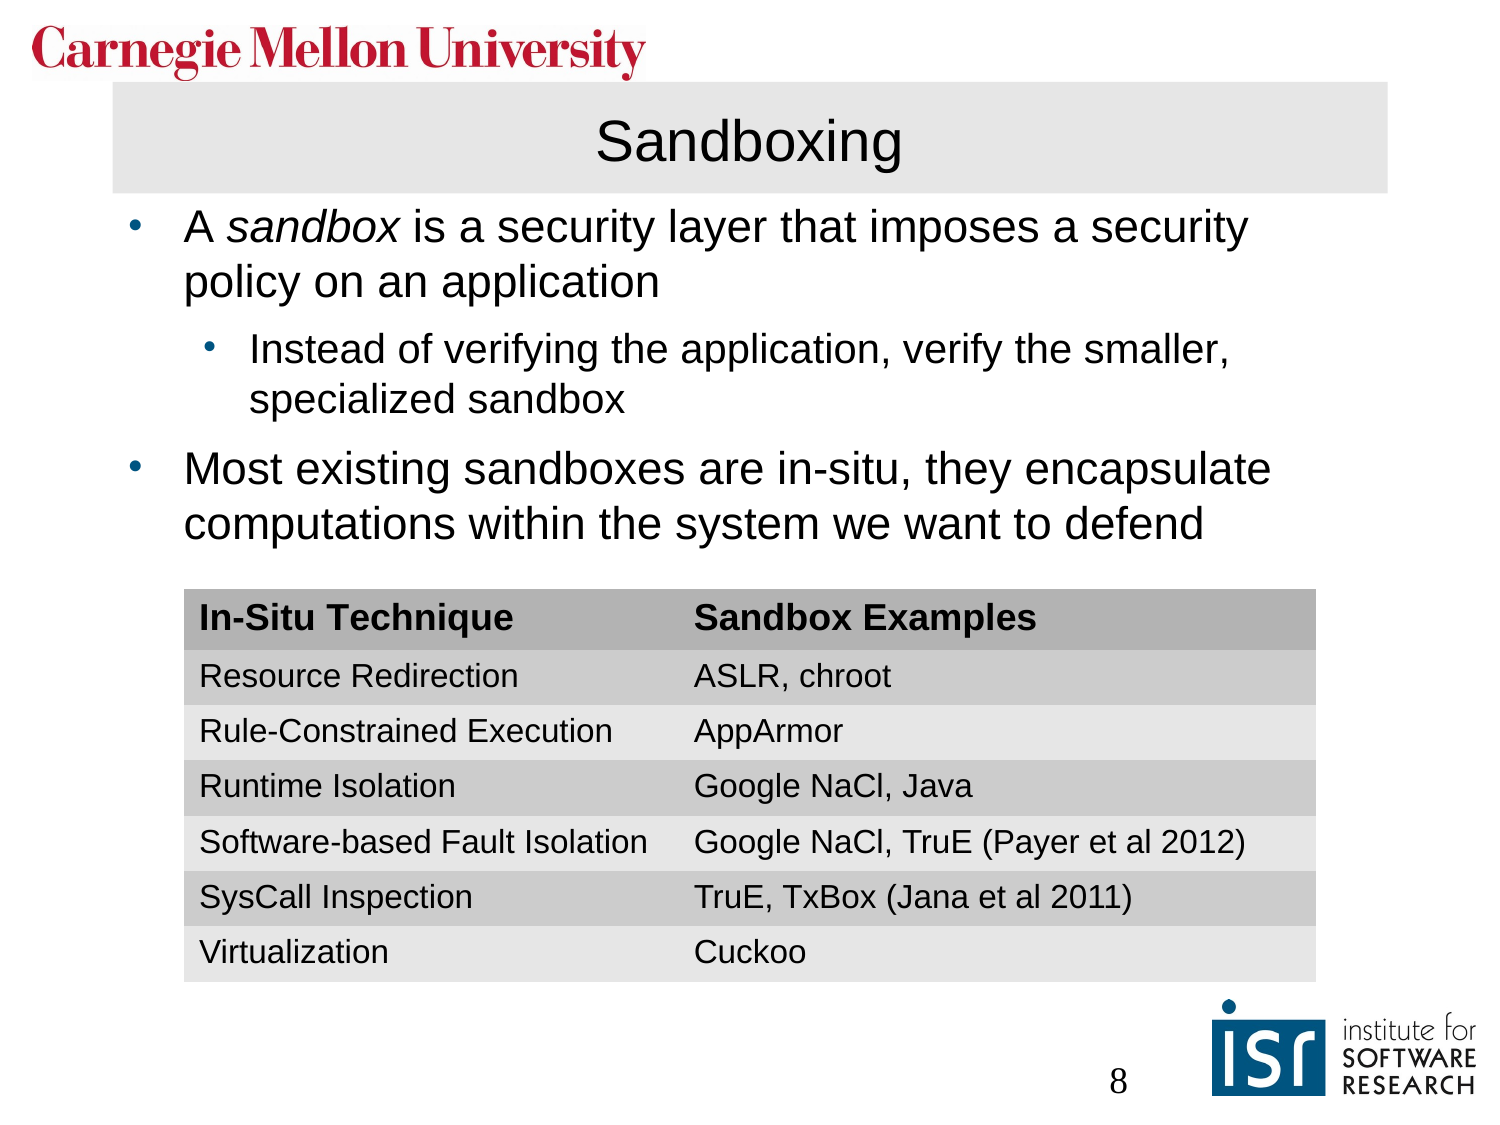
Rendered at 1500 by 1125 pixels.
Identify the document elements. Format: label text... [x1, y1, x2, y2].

table_cell Resource Redirection [184, 650, 679, 705]
table_cell Runtime Isolation [184, 760, 679, 816]
table_cell AppArmor [679, 705, 1316, 760]
table_cell Rule-Constrained Execution [184, 705, 679, 760]
list A sandbox is a security layer that imposes a security policy on an application Instead of verifying the application, verify the smaller, specialized sandbox Most existing sandboxes are in-situ, they encapsulate computations within the system we want to defend [112, 189, 1388, 940]
table_header In-Situ Technique [184, 589, 679, 650]
table_cell SysCall Inspection [184, 871, 679, 926]
table_cell ASLR, chroot [679, 650, 1316, 705]
table_cell Cuckoo [679, 926, 1316, 982]
table_cell Google NaCl, TruE (Payer et al 2012) [679, 816, 1316, 871]
picture [1247, 1030, 1282, 1088]
table_cell TruE, TxBox (Jana et al 2011) [679, 871, 1316, 926]
table_cell Google NaCl, Java [679, 760, 1316, 816]
table_header Sandbox Examples [679, 589, 1316, 650]
table_cell Virtualization [184, 926, 679, 982]
table_cell Software-based Fault Isolation [184, 816, 679, 871]
picture [1294, 1031, 1315, 1086]
picture [1223, 1031, 1233, 1085]
picture [32, 25, 646, 81]
title Sandboxing [112, 81, 1388, 189]
picture [1212, 999, 1476, 1096]
